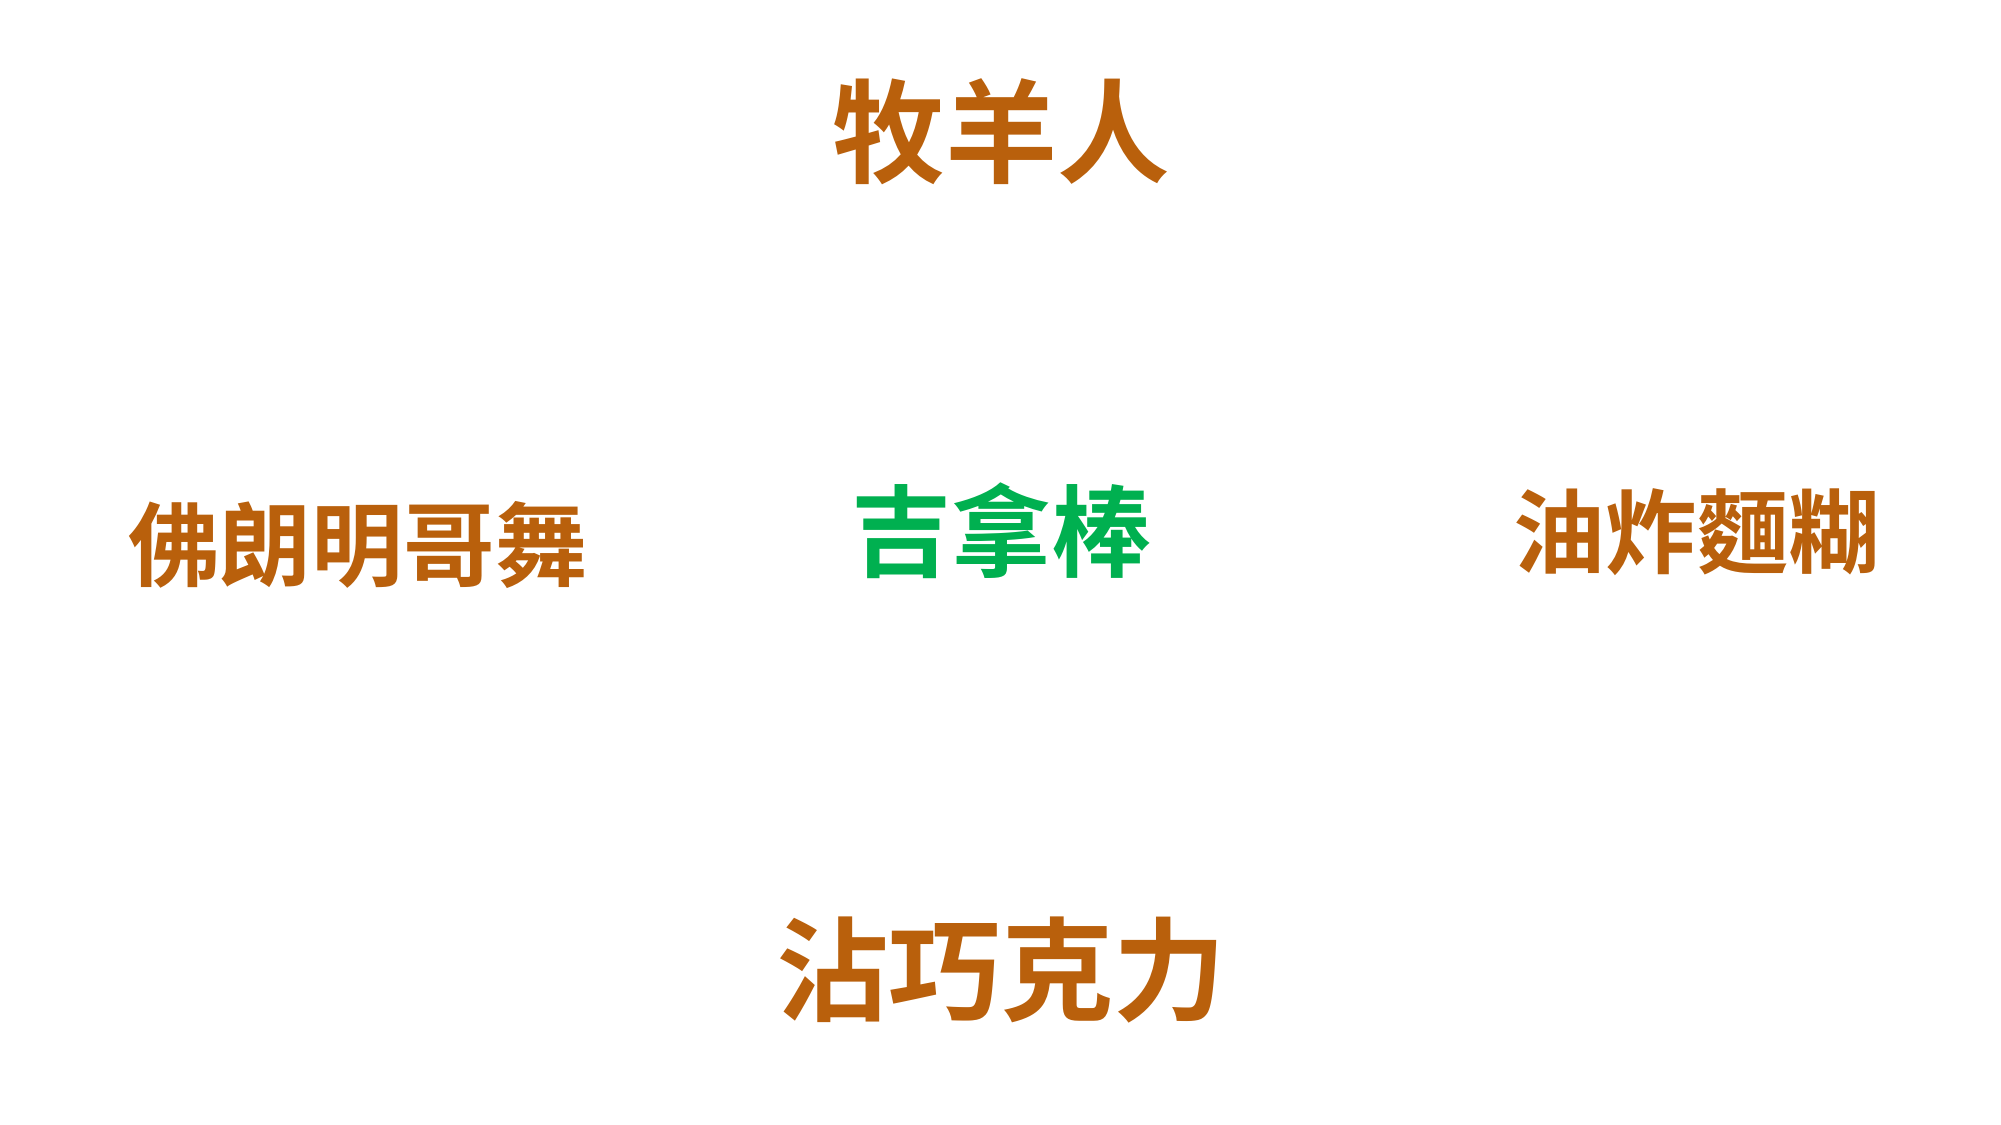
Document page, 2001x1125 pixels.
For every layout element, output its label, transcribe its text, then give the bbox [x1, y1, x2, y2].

text_box 沾巧克力 [543, 892, 1460, 1044]
text_box 佛朗明哥舞 [0, 480, 743, 607]
text_box 牧羊人 [698, 54, 1304, 207]
text_box 吉拿棒 [741, 461, 1261, 599]
text_box 油炸麵糊 [1394, 467, 2000, 594]
